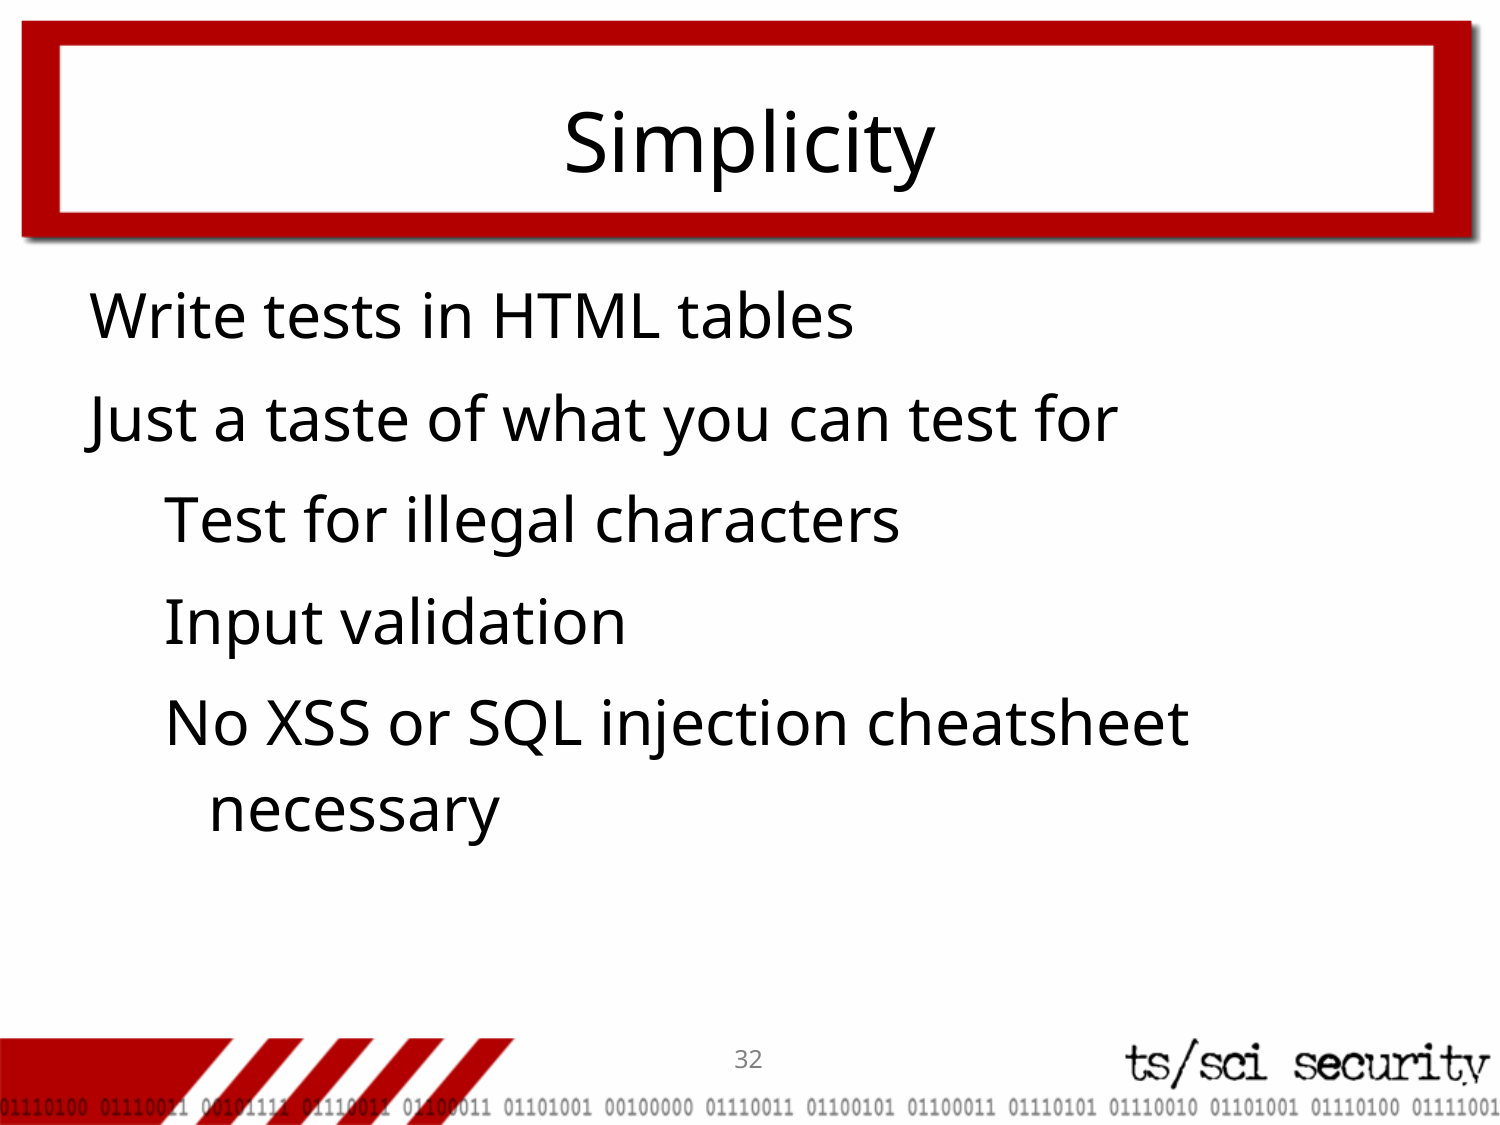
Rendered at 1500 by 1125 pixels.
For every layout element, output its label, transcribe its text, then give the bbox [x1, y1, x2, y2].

picture [0, 0, 1500, 1125]
title Simplicity [75, 45, 1426, 233]
list Write tests in HTML tables Just a taste of what you can test for Test for illegal characters Input validation No XSS or SQL injection cheatsheet necessary [75, 262, 1426, 1006]
